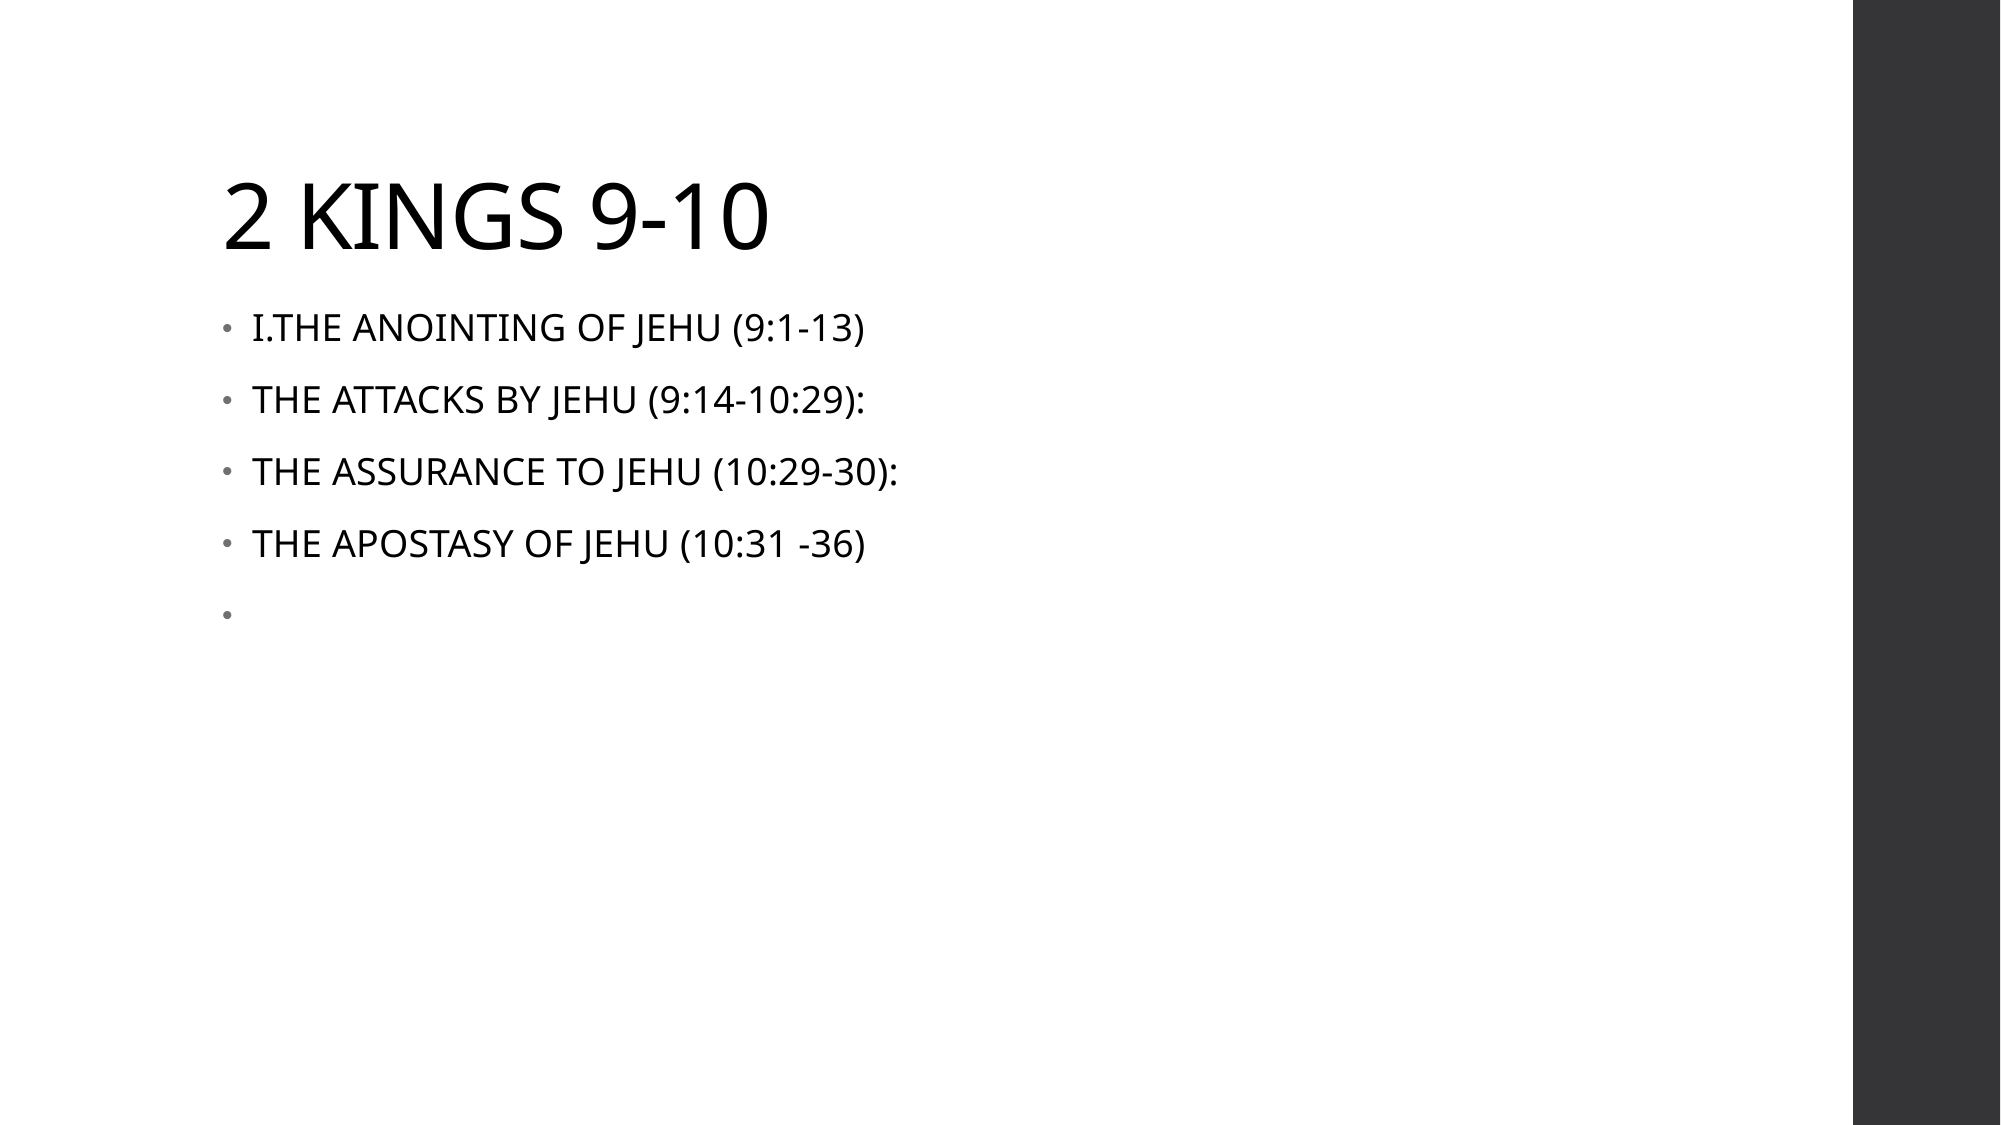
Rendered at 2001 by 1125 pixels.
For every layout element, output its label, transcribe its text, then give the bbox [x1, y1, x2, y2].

list I.THE ANOINTING OF JEHU (9:1-13) THE ATTACKS BY JEHU (9:14-10:29): THE ASSURANCE TO JEHU (10:29-30): THE APOSTASY OF JEHU (10:31 -36) [206, 299, 1617, 1014]
title 2 KINGS 9-10 [206, 60, 1797, 278]
